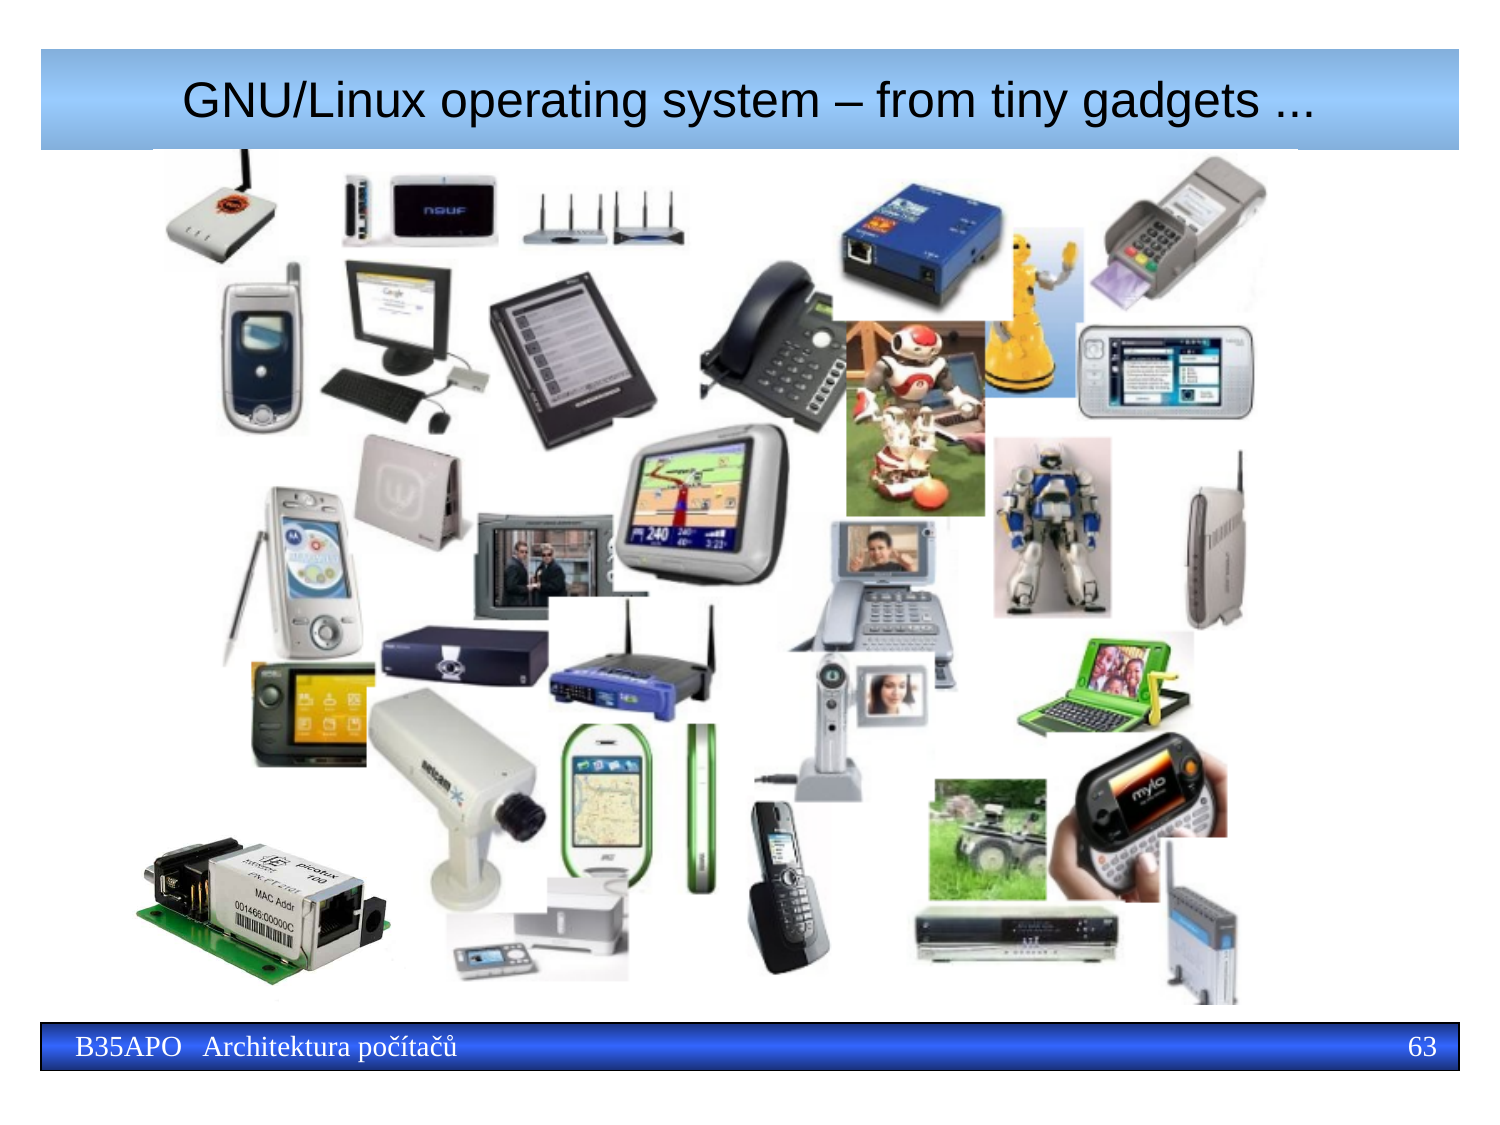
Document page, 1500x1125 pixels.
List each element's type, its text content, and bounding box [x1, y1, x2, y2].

title GNU/Linux operating system – from tiny gadgets ... [41, 49, 1459, 150]
picture [124, 149, 1298, 1005]
